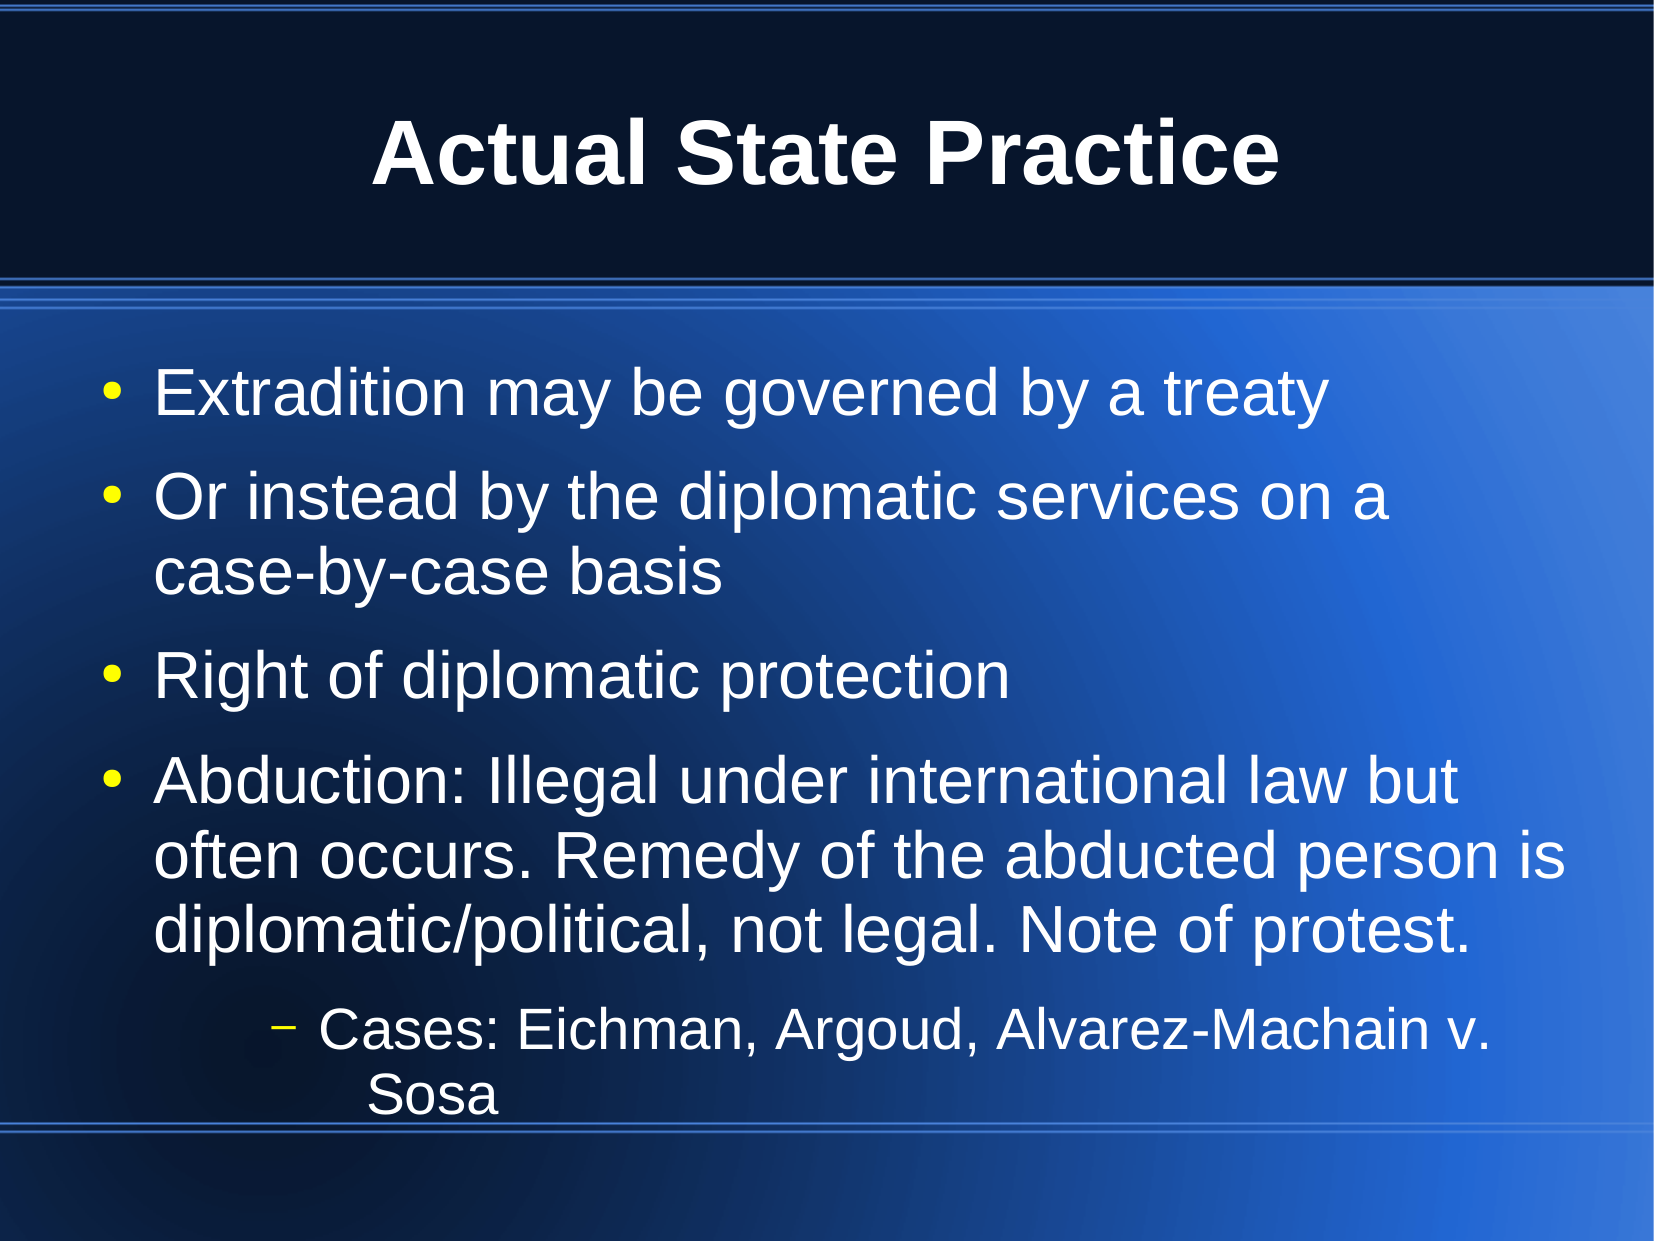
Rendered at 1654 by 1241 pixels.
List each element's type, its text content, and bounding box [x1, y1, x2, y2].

picture [0, 0, 1654, 1241]
list Extradition may be governed by a treaty Or instead by the diplomatic services on a case-by-case basis Right of diplomatic protection Abduction: Illegal under international law but often occurs. Remedy of the abducted person is diplomatic/political, not legal. Note of protest. Cases: Eichman, Argoud, Alvarez-Machain v. Sosa [82, 355, 1571, 1127]
title Actual State Practice [82, 49, 1571, 257]
